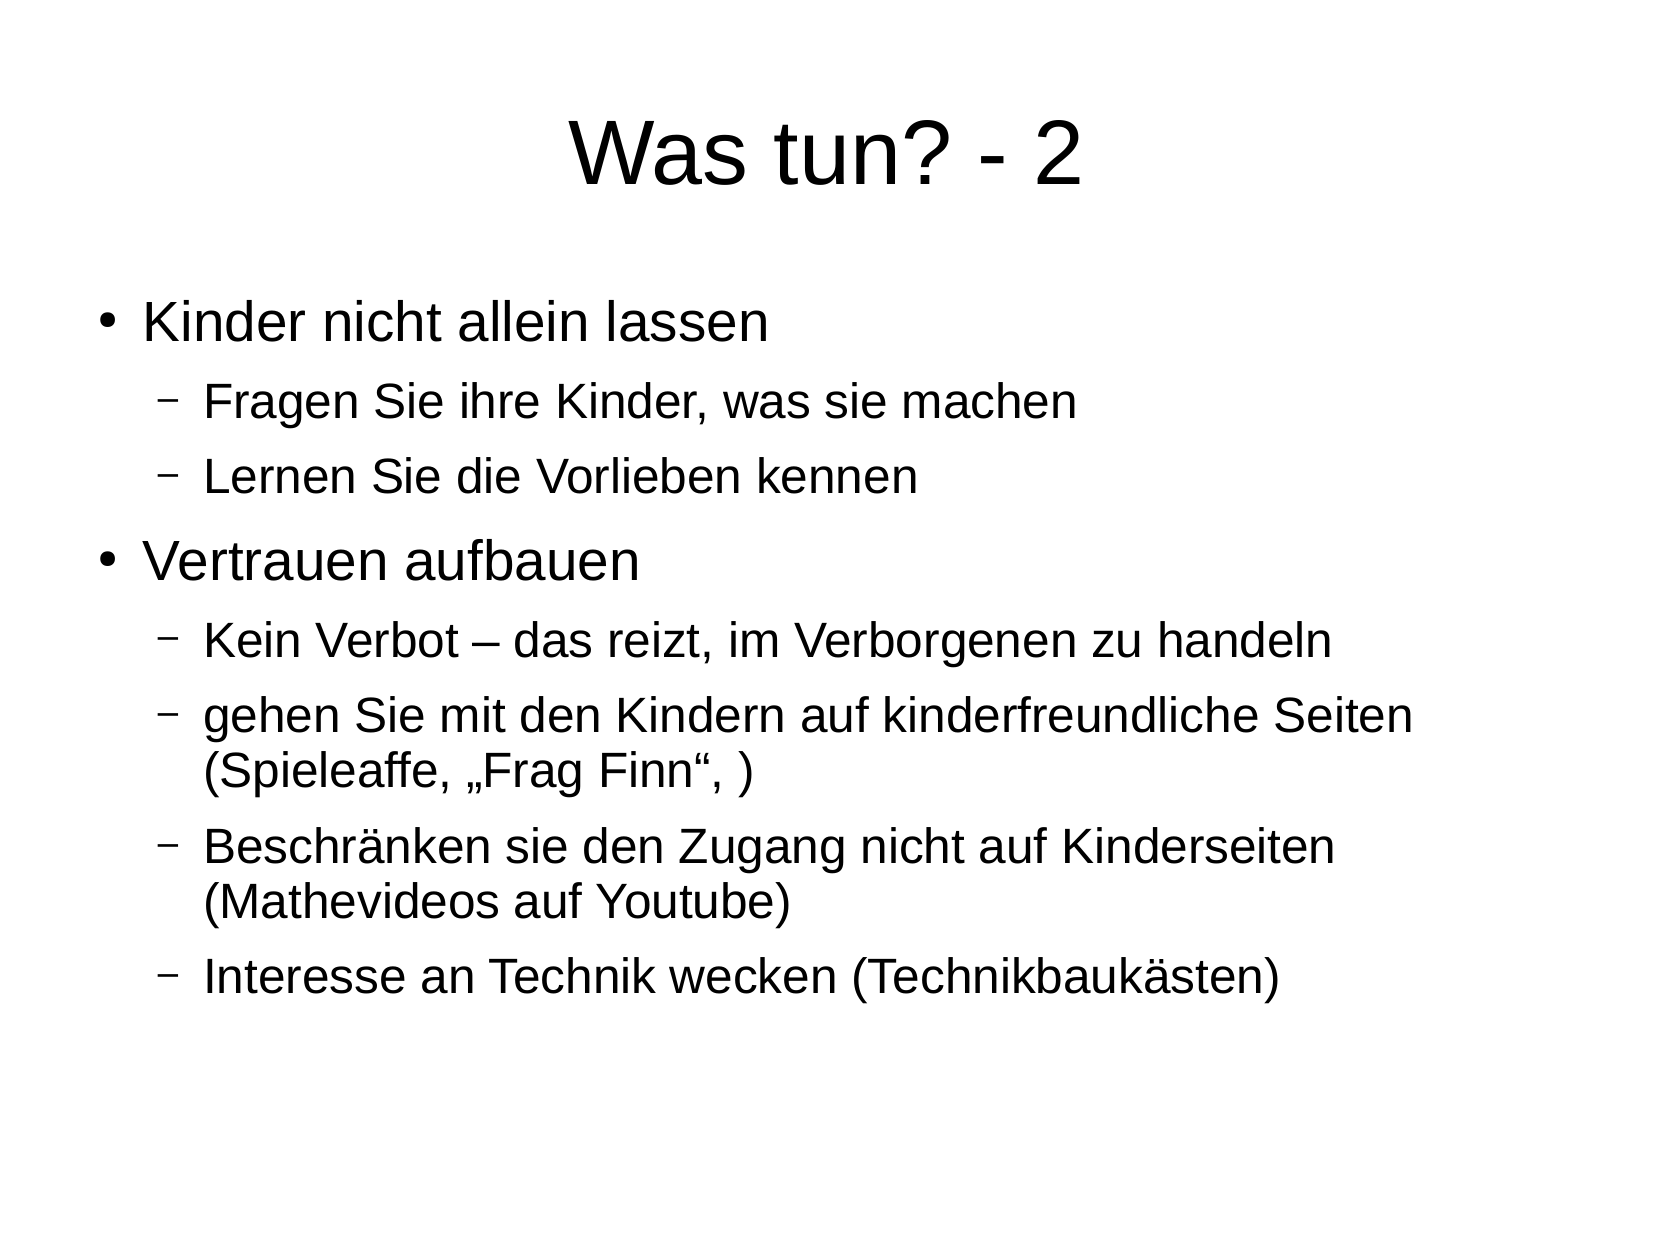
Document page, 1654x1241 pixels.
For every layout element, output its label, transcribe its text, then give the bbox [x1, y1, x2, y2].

list Kinder nicht allein lassen Fragen Sie ihre Kinder, was sie machen Lernen Sie die Vorlieben kennen Vertrauen aufbauen Kein Verbot – das reizt, im Verborgenen zu handeln gehen Sie mit den Kindern auf kinderfreundliche Seiten (Spieleaffe, „Frag Finn“, ) Beschränken sie den Zugang nicht auf Kinderseiten (Mathevideos auf Youtube) Interesse an Technik wecken (Technikbaukästen) [82, 290, 1571, 1010]
title Was tun? - 2 [82, 49, 1571, 257]
